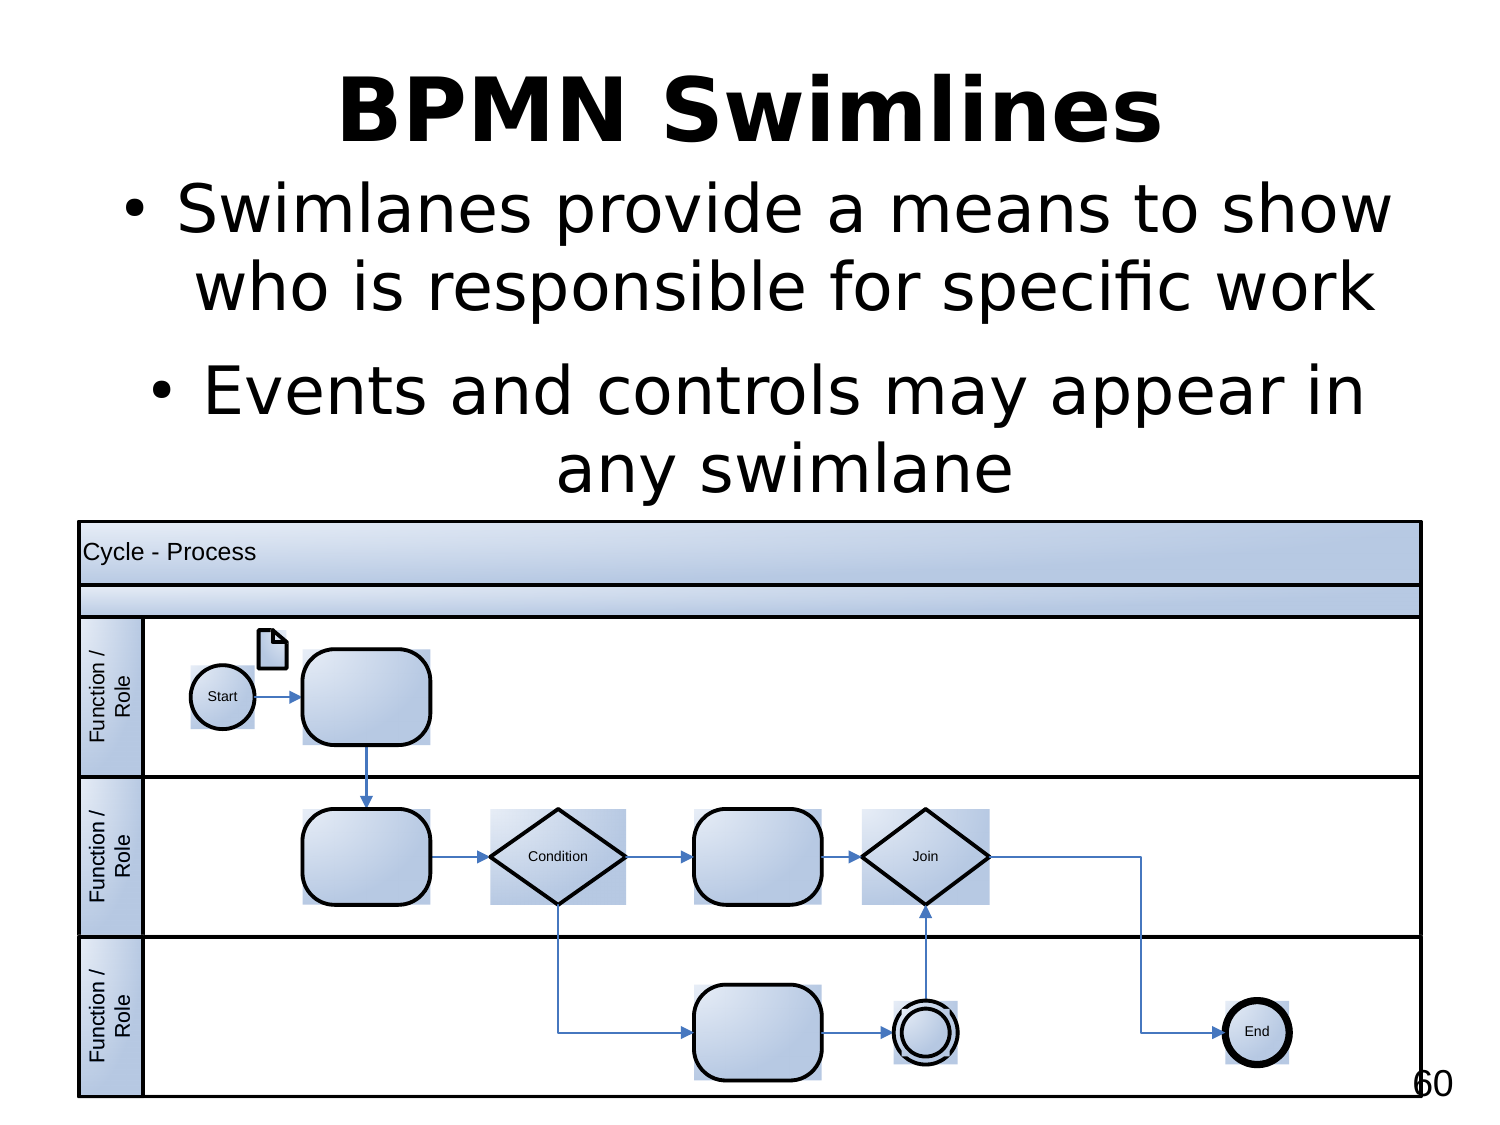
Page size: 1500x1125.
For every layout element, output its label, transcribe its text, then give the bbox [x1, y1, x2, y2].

title BPMN Swimlines [75, 44, 1425, 170]
picture [74, 517, 1425, 1101]
subtitle Swimlanes provide a means to show who is responsible for specific work Events and controls may appear in any swimlane [75, 170, 1425, 509]
